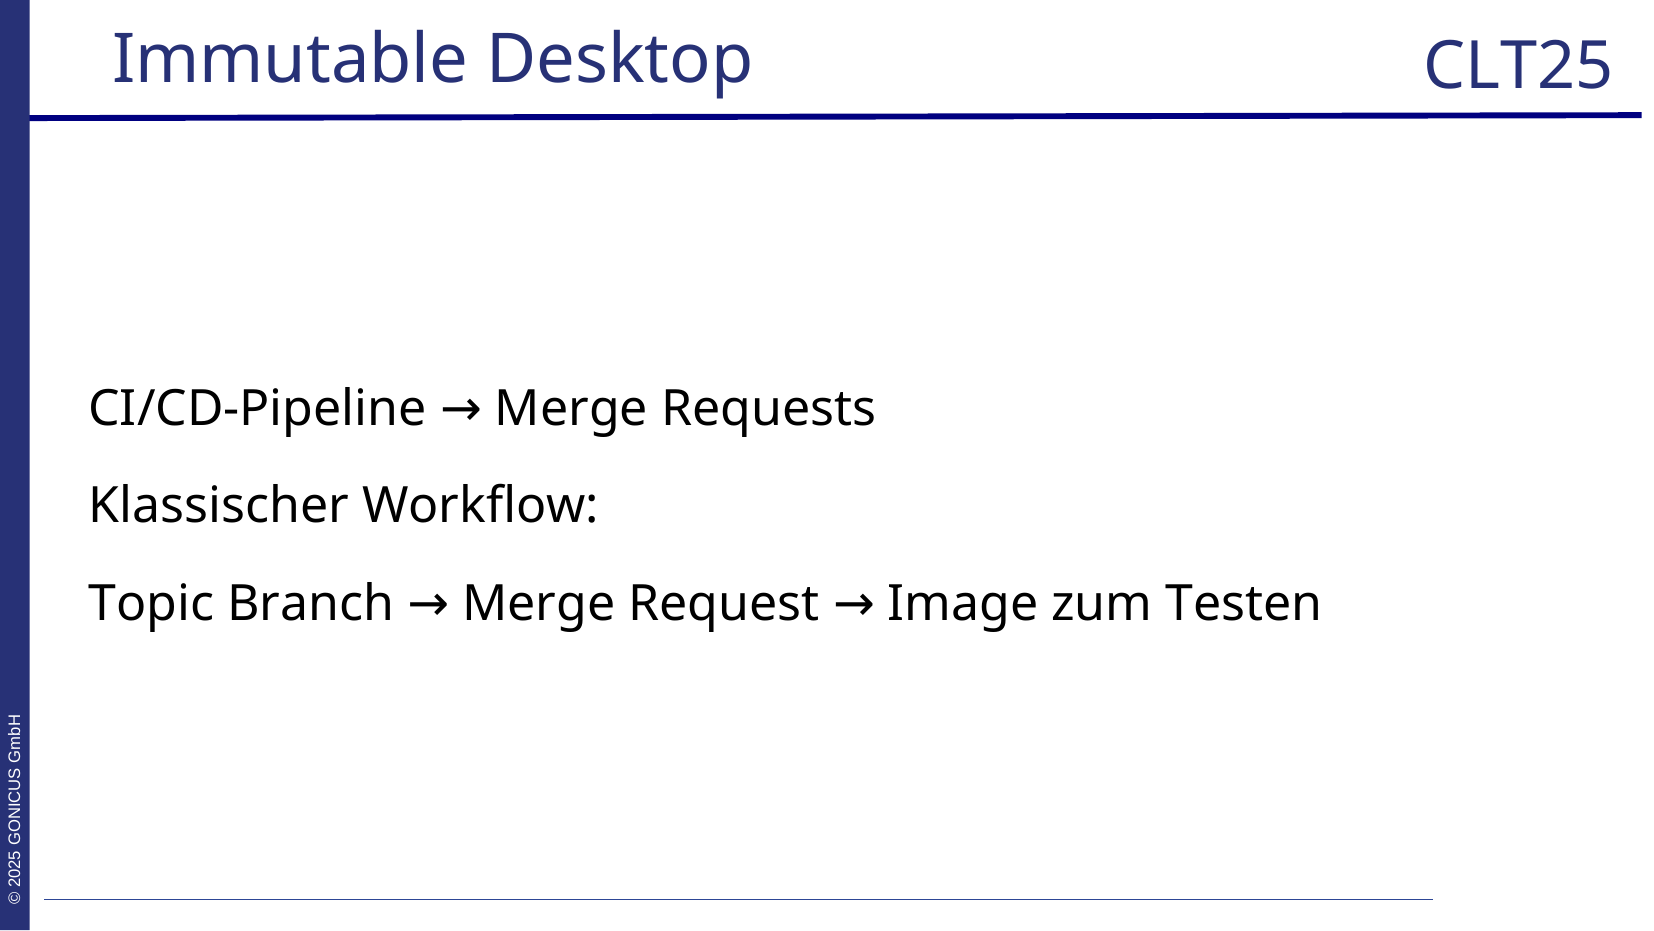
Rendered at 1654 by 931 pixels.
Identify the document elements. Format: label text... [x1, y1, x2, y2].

title Immutable Desktop [112, 0, 1525, 134]
list CI/CD-Pipeline → Merge Requests Klassischer Workflow: Topic Branch → Merge Request → Image zum Testen [88, 155, 1590, 852]
